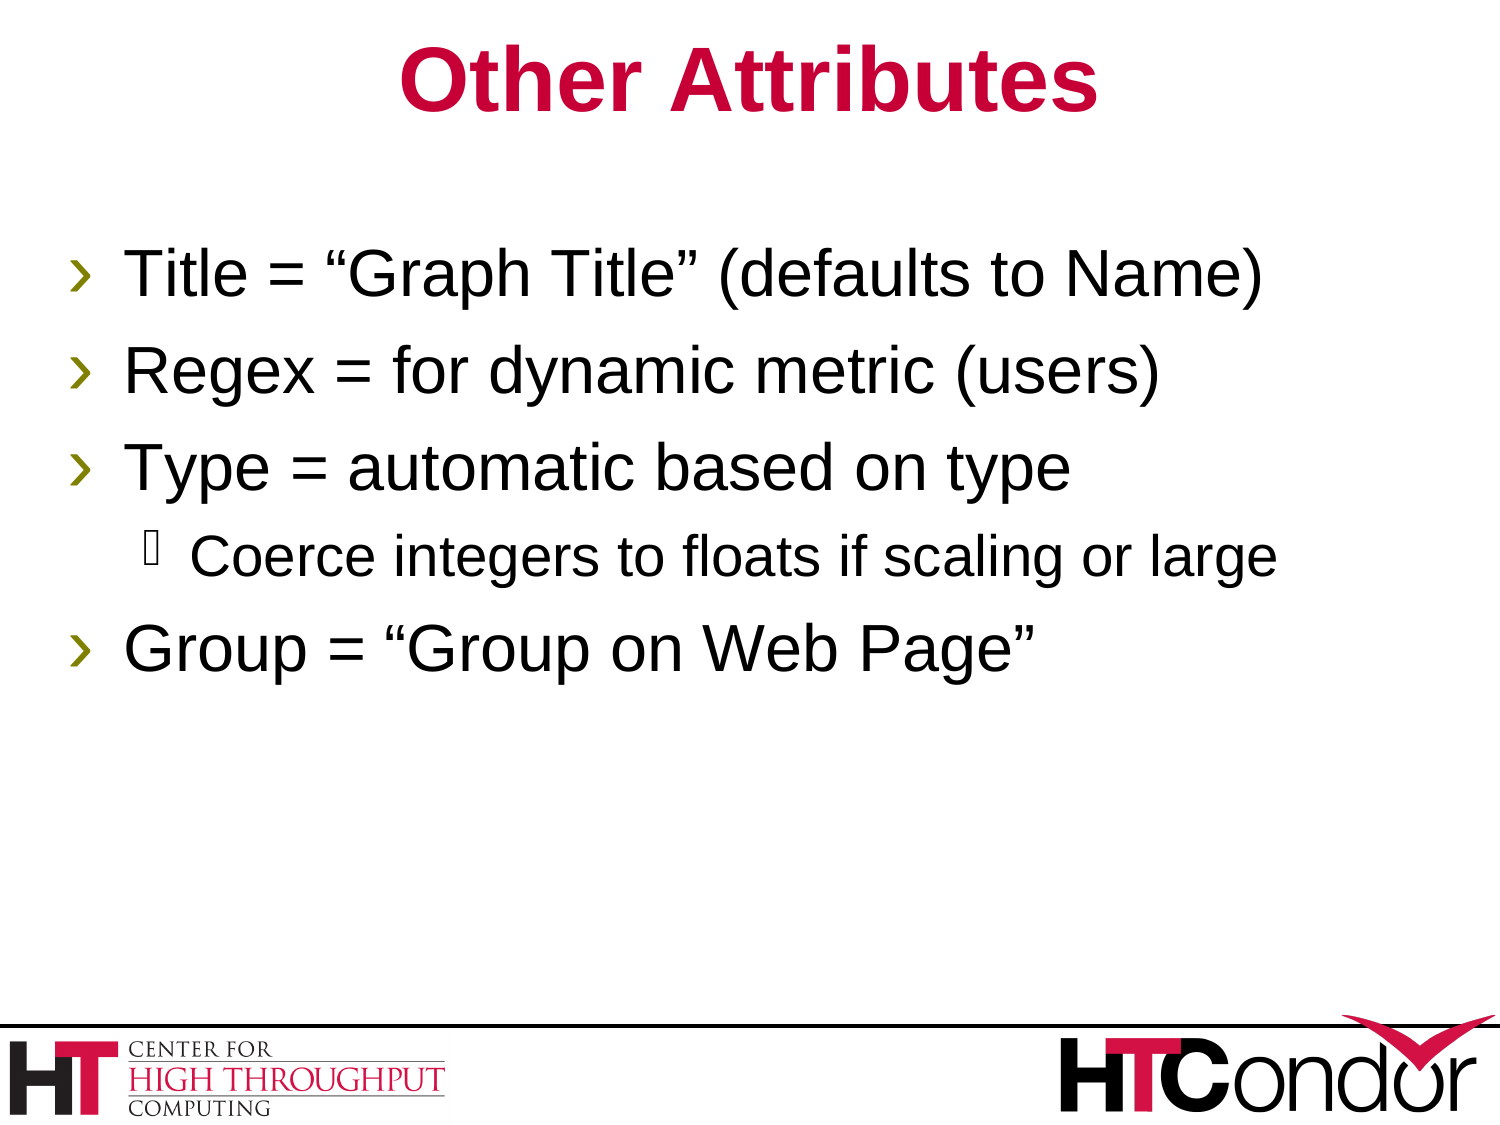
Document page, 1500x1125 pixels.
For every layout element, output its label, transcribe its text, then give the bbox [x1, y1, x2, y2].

picture [1055, 1014, 1500, 1119]
picture [0, 1029, 454, 1125]
list Title = “Graph Title” (defaults to Name) Regex = for dynamic metric (users) Type = automatic based on type Coerce integers to floats if scaling or large Group = “Group on Web Page” [52, 222, 1431, 916]
title Other Attributes [0, 0, 1500, 150]
